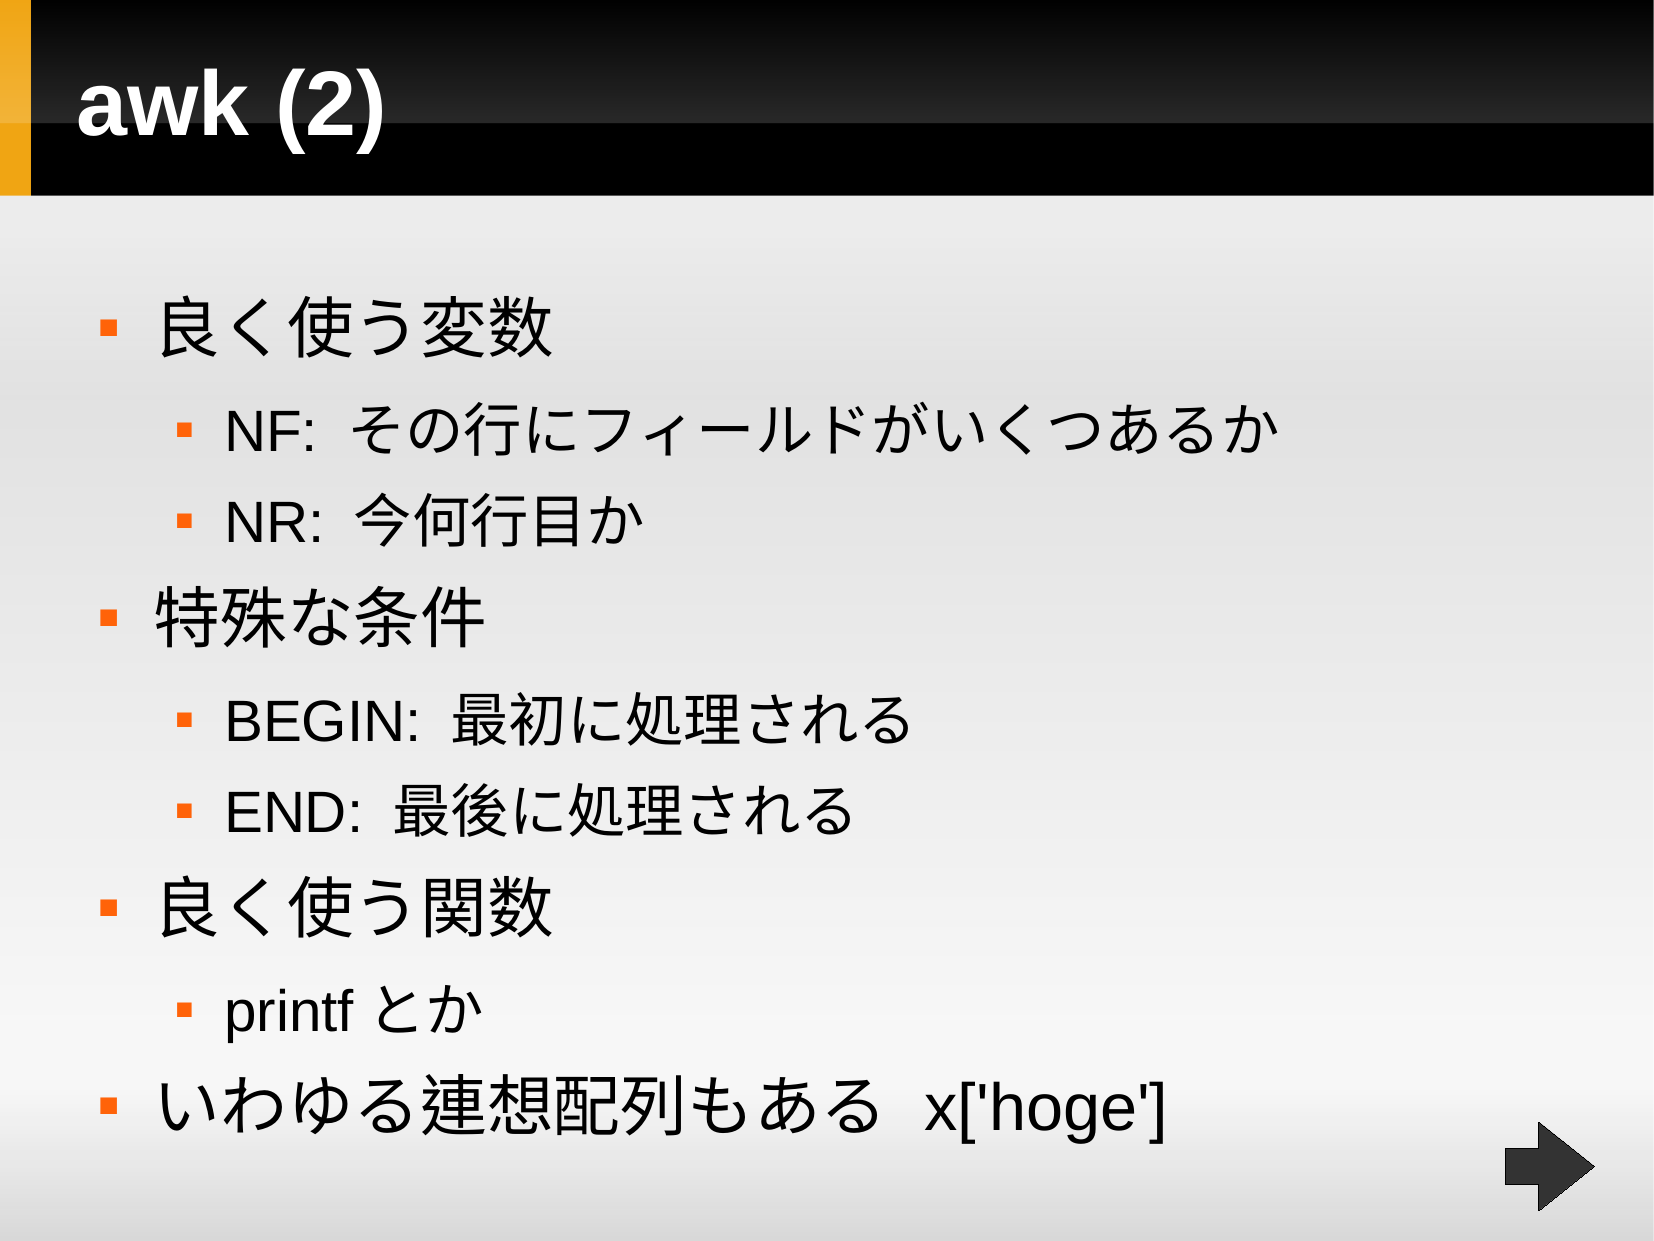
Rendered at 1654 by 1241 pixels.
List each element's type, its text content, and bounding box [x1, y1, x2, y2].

text_box [1505, 1122, 1595, 1211]
picture [0, 0, 1654, 1241]
title awk (2) [76, 7, 1565, 200]
list 良く使う変数 NF: その行にフィールドがいくつあるか NR: 今何行目か 特殊な条件 BEGIN: 最初に処理される END: 最後に処理される 良く使う関数 printfとか いわゆる連想配列もある x['hoge'] [82, 290, 1571, 1147]
